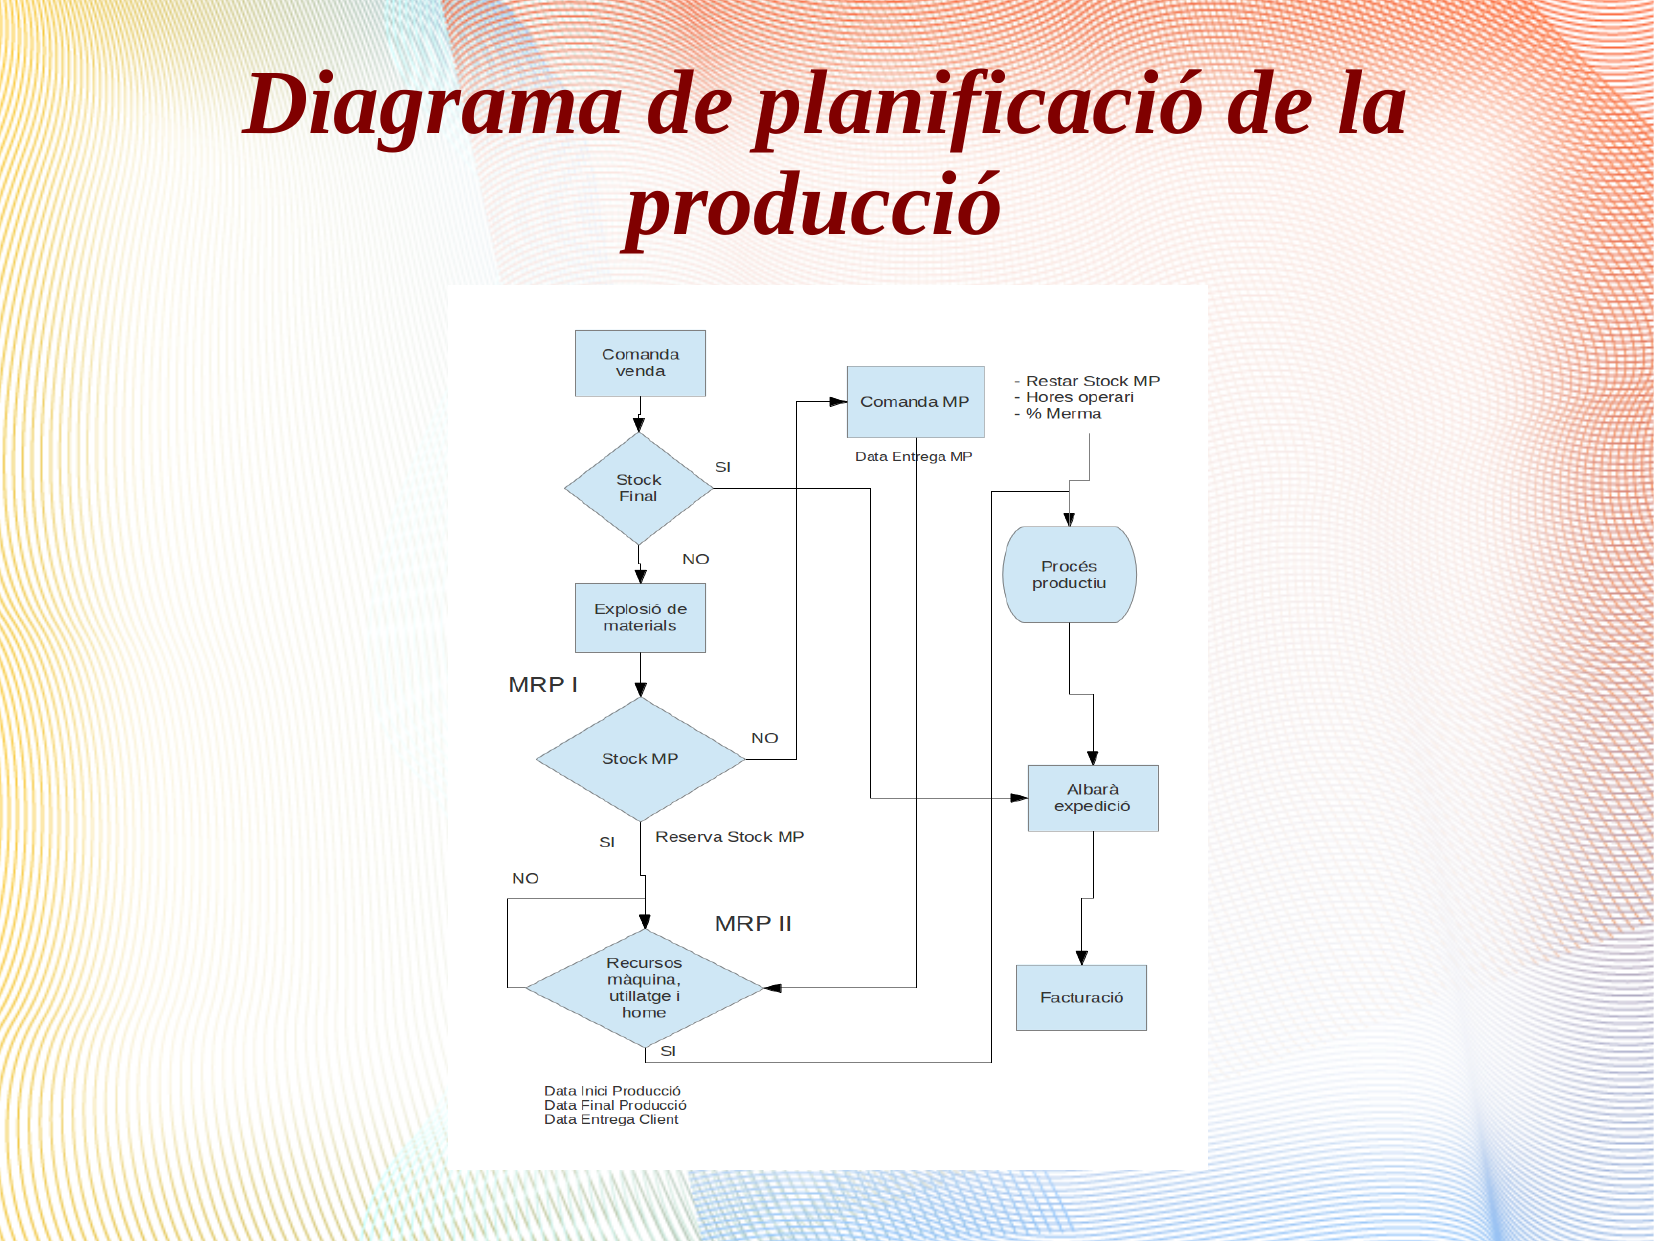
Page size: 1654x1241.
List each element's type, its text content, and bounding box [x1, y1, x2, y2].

title Diagrama de planificació de la producció [82, 0, 1571, 306]
picture [0, 0, 1654, 1241]
